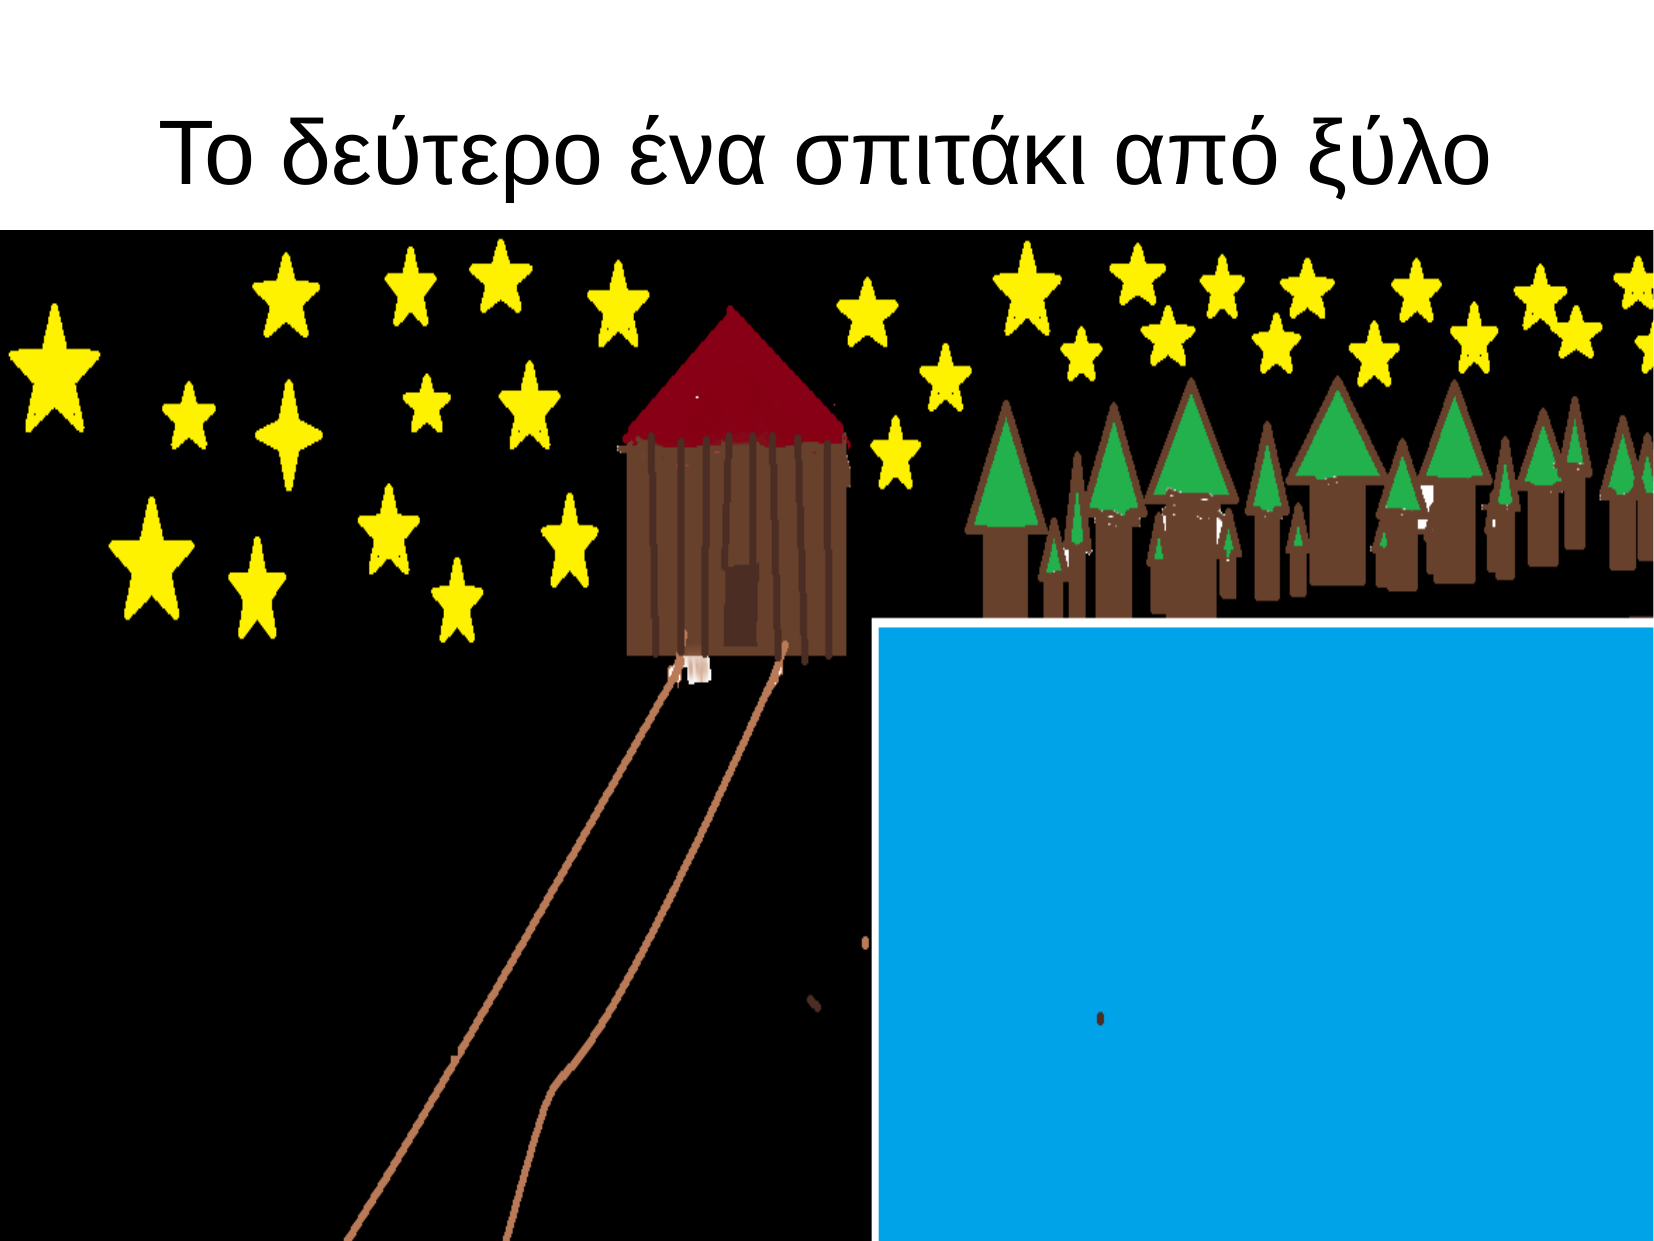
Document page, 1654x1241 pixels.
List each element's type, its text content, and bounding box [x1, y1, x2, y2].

picture [1098, 1013, 1103, 1025]
picture [0, 230, 1654, 1241]
title Το δεύτερο ένα σπιτάκι από ξύλο [82, 49, 1571, 230]
